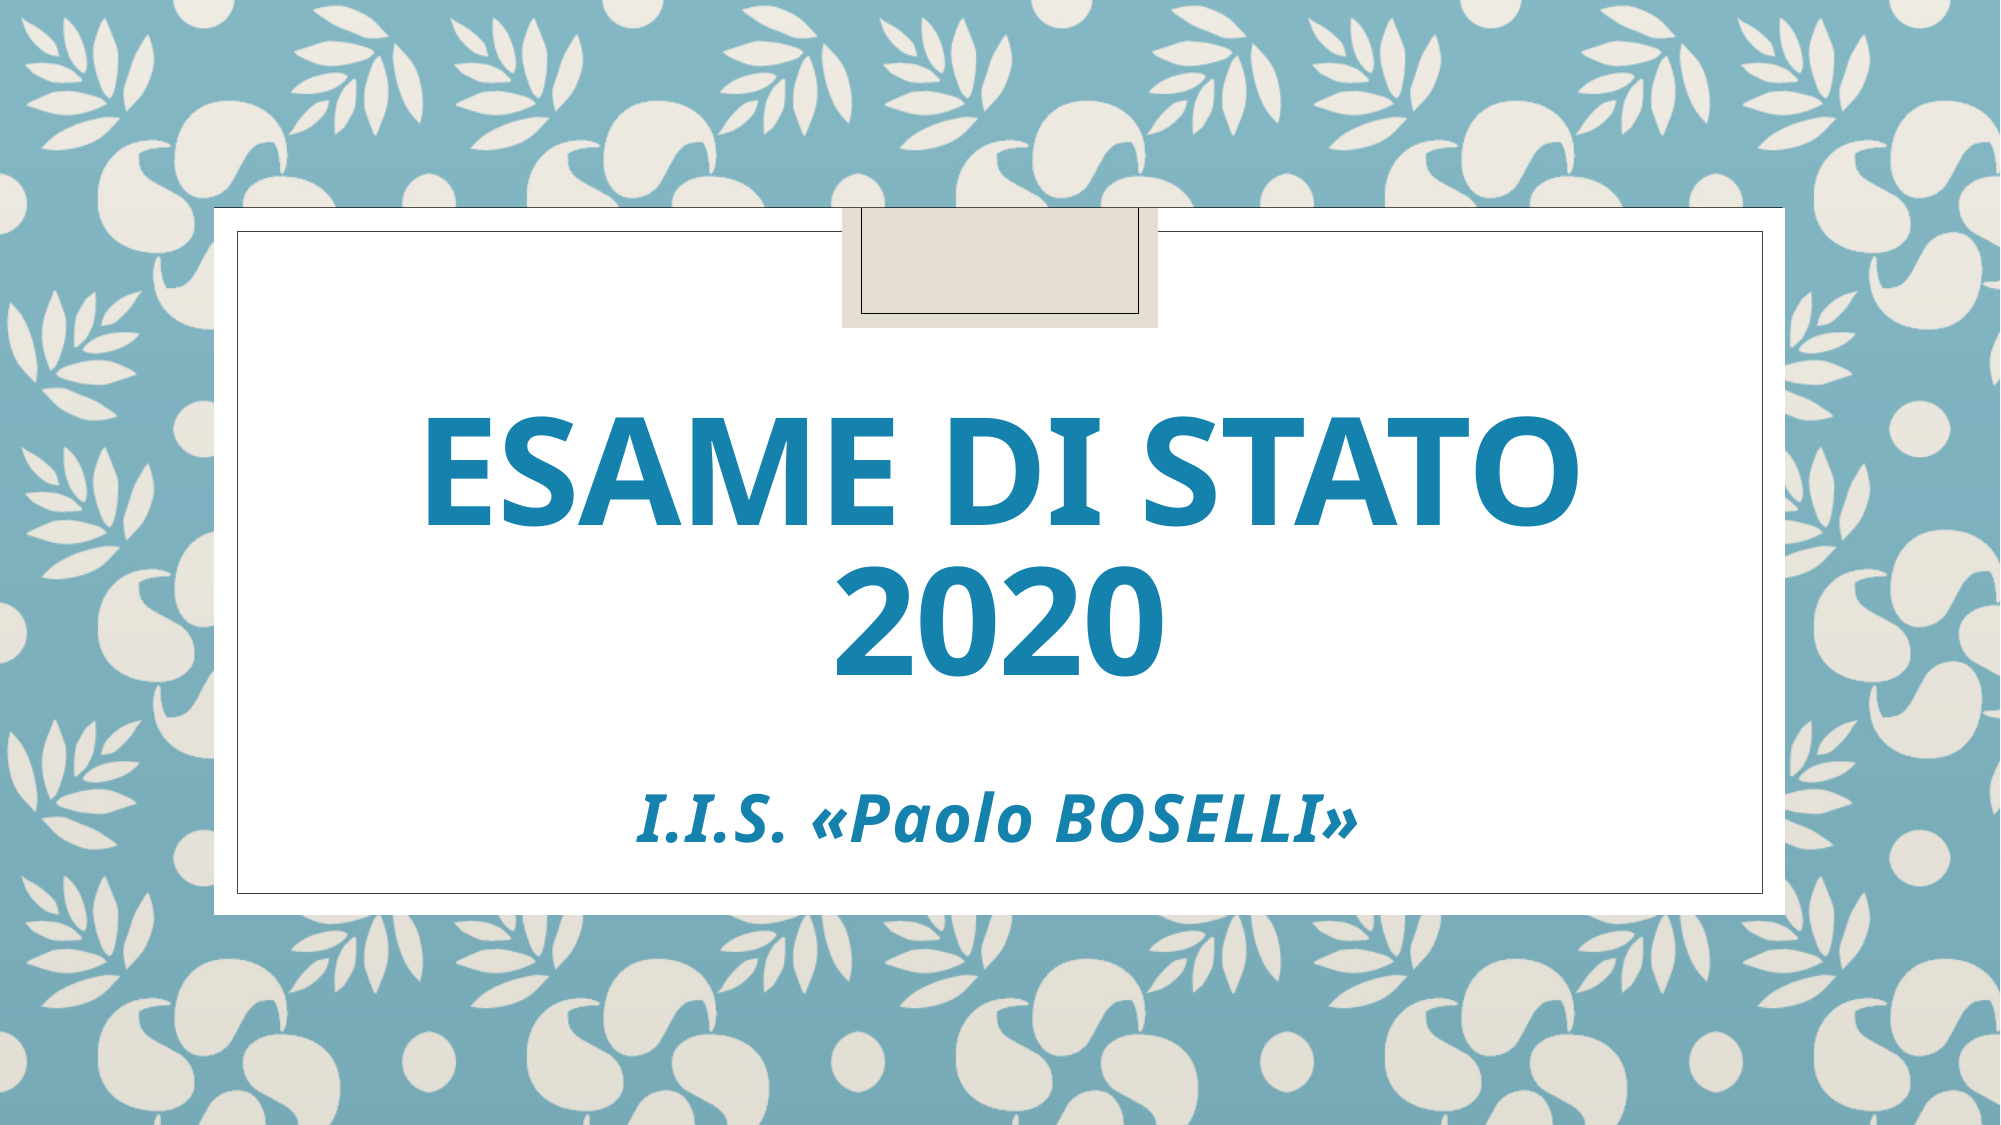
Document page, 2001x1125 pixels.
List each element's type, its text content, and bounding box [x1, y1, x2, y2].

title Esame di stato 2020 [256, 343, 1744, 768]
subtitle I.I.S. «Paolo BOSELLI» [256, 768, 1745, 844]
